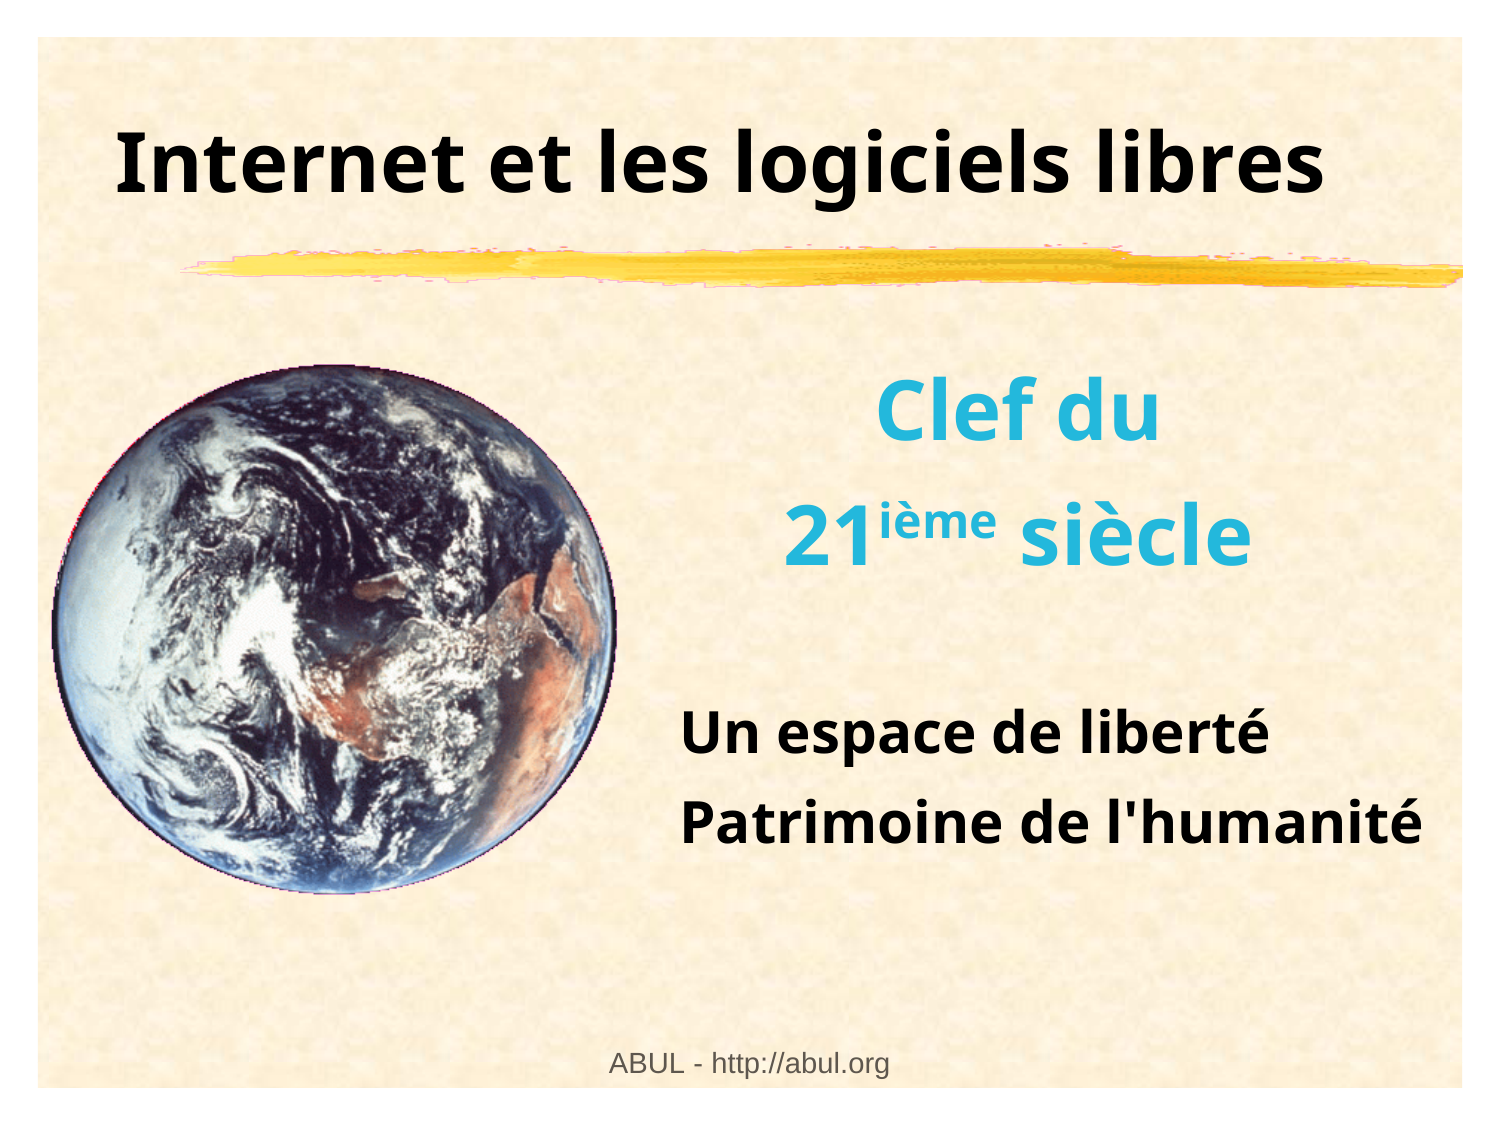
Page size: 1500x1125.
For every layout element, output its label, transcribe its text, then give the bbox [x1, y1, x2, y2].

list Un espace de liberté Patrimoine de l'humanité [646, 683, 1500, 917]
text_box Clef du 21ième siècle [673, 367, 1365, 574]
picture [37, 37, 1463, 1088]
title Internet et les logiciels libres [101, 72, 1427, 248]
